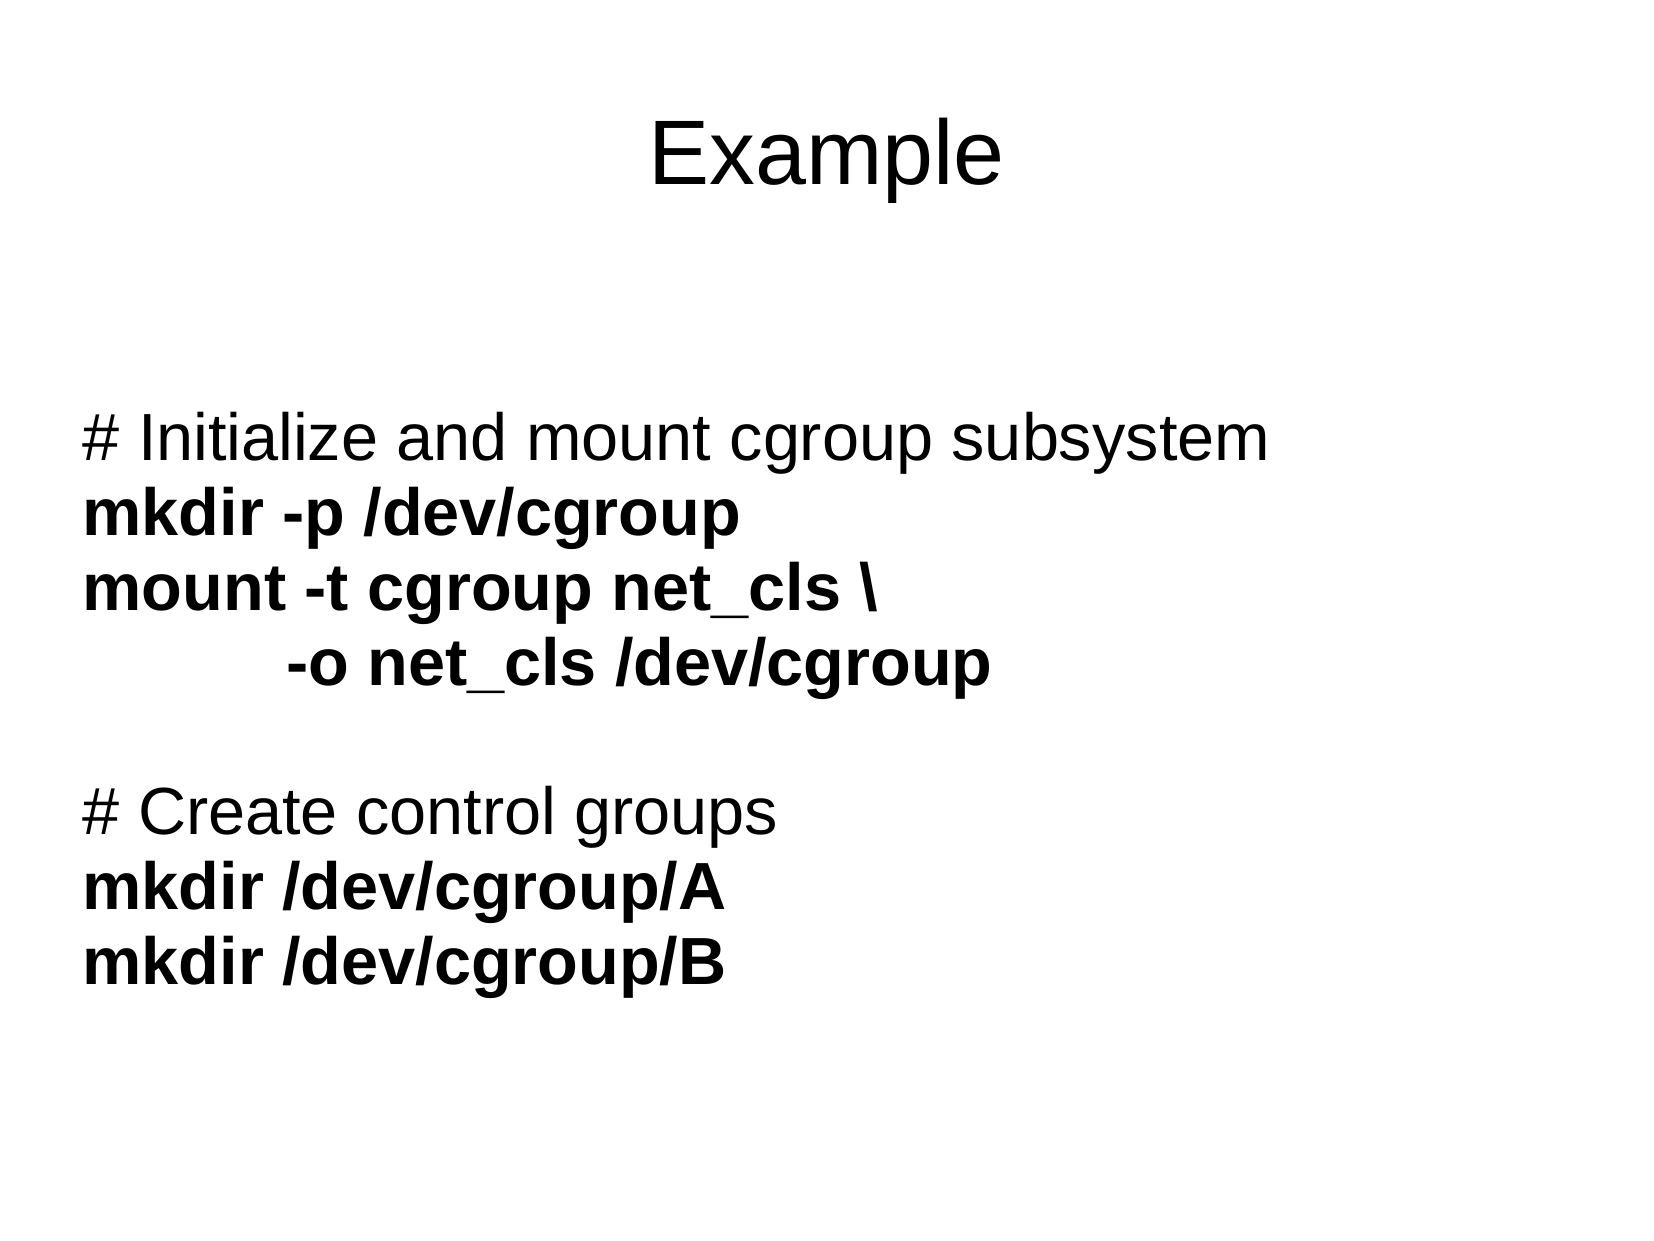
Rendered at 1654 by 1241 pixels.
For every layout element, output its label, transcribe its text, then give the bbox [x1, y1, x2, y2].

subtitle # Initialize and mount cgroup subsystem mkdir -p /dev/cgroup mount -t cgroup net_cls \ -o net_cls /dev/cgroup # Create control groups mkdir /dev/cgroup/A mkdir /dev/cgroup/B [82, 297, 1571, 1102]
title Example [82, 56, 1571, 250]
